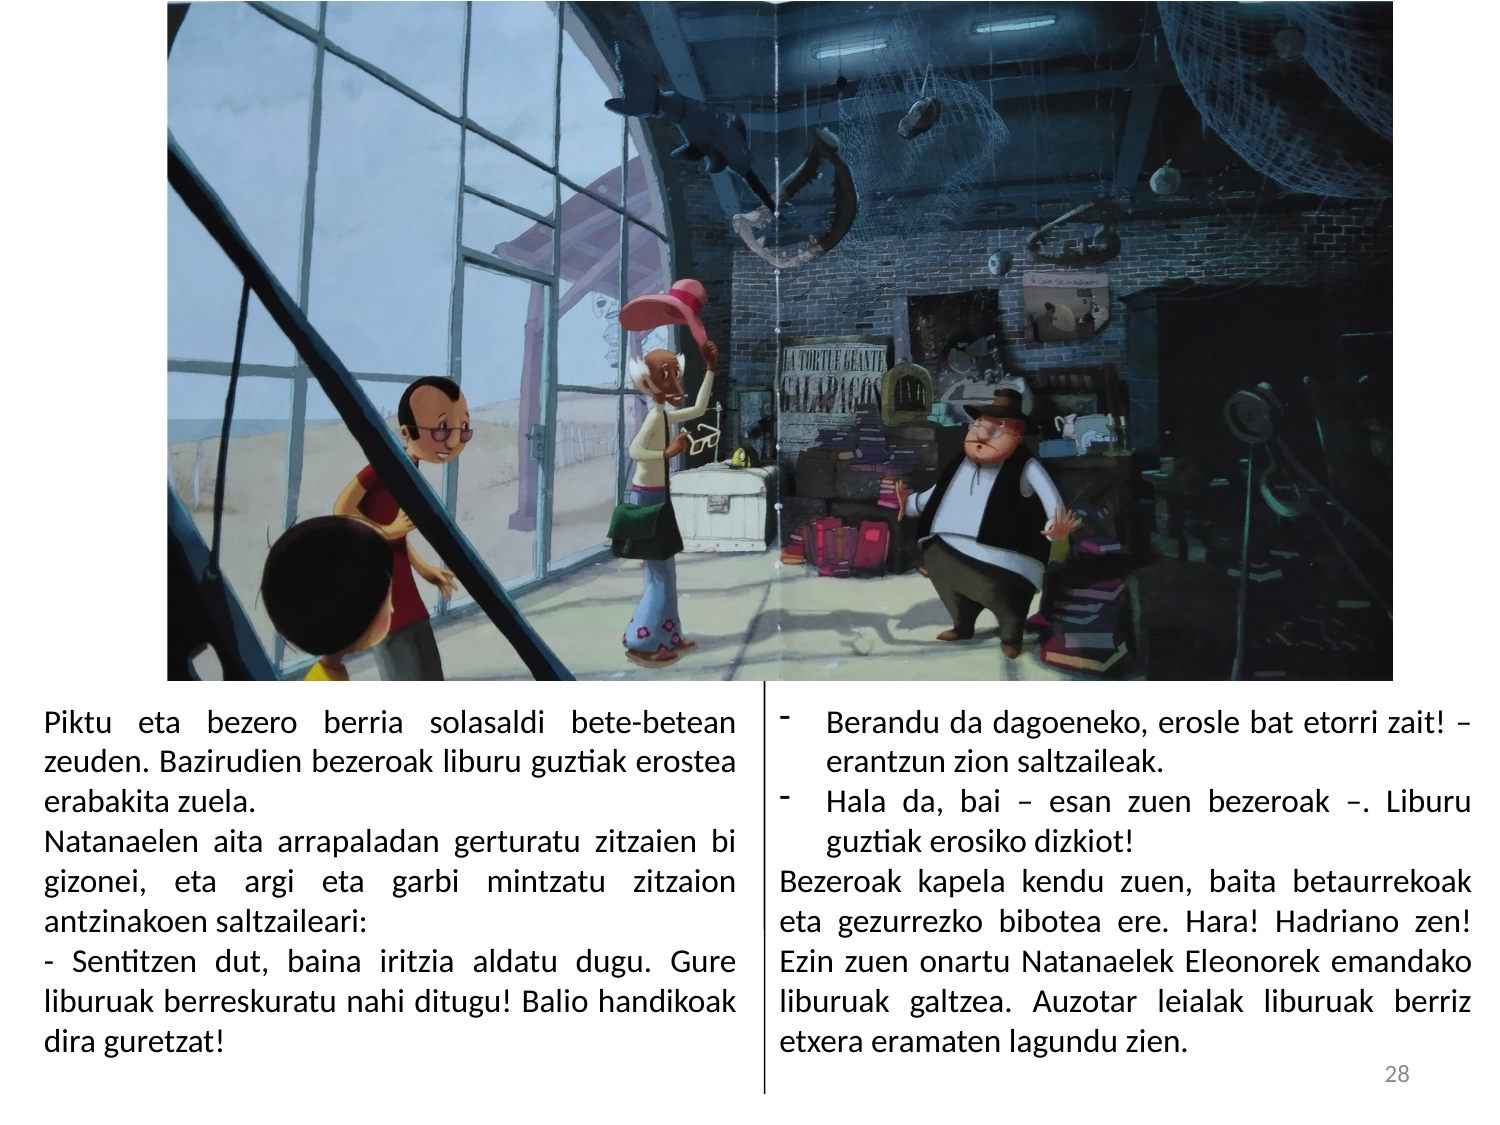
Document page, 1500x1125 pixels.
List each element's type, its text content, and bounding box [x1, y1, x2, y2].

text_box Piktu eta bezero berria solasaldi bete-betean zeuden. Bazirudien bezeroak liburu guztiak erostea erabakita zuela. Natanaelen aita arrapaladan gerturatu zitzaien bi gizonei, eta argi eta garbi mintzatu zitzaion antzinakoen saltzaileari: - Sentitzen dut, baina iritzia aldatu dugu. Gure liburuak berreskuratu nahi ditugu! Balio handikoak dira guretzat! [29, 692, 753, 1067]
picture [167, 1, 1393, 681]
text_box Berandu da dagoeneko, erosle bat etorri zait! –erantzun zion saltzaileak. Hala da, bai – esan zuen bezeroak –. Liburu guztiak erosiko dizkiot! Bezeroak kapela kendu zuen, baita betaurrekoak eta gezurrezko bibotea ere. Hara! Hadriano zen! Ezin zuen onartu Natanaelek Eleonorek emandako liburuak galtzea. Auzotar leialak liburuak berriz etxera eramaten lagundu zien. [764, 692, 1488, 1067]
slide_number <numéro> [1074, 1067, 1425, 1103]
